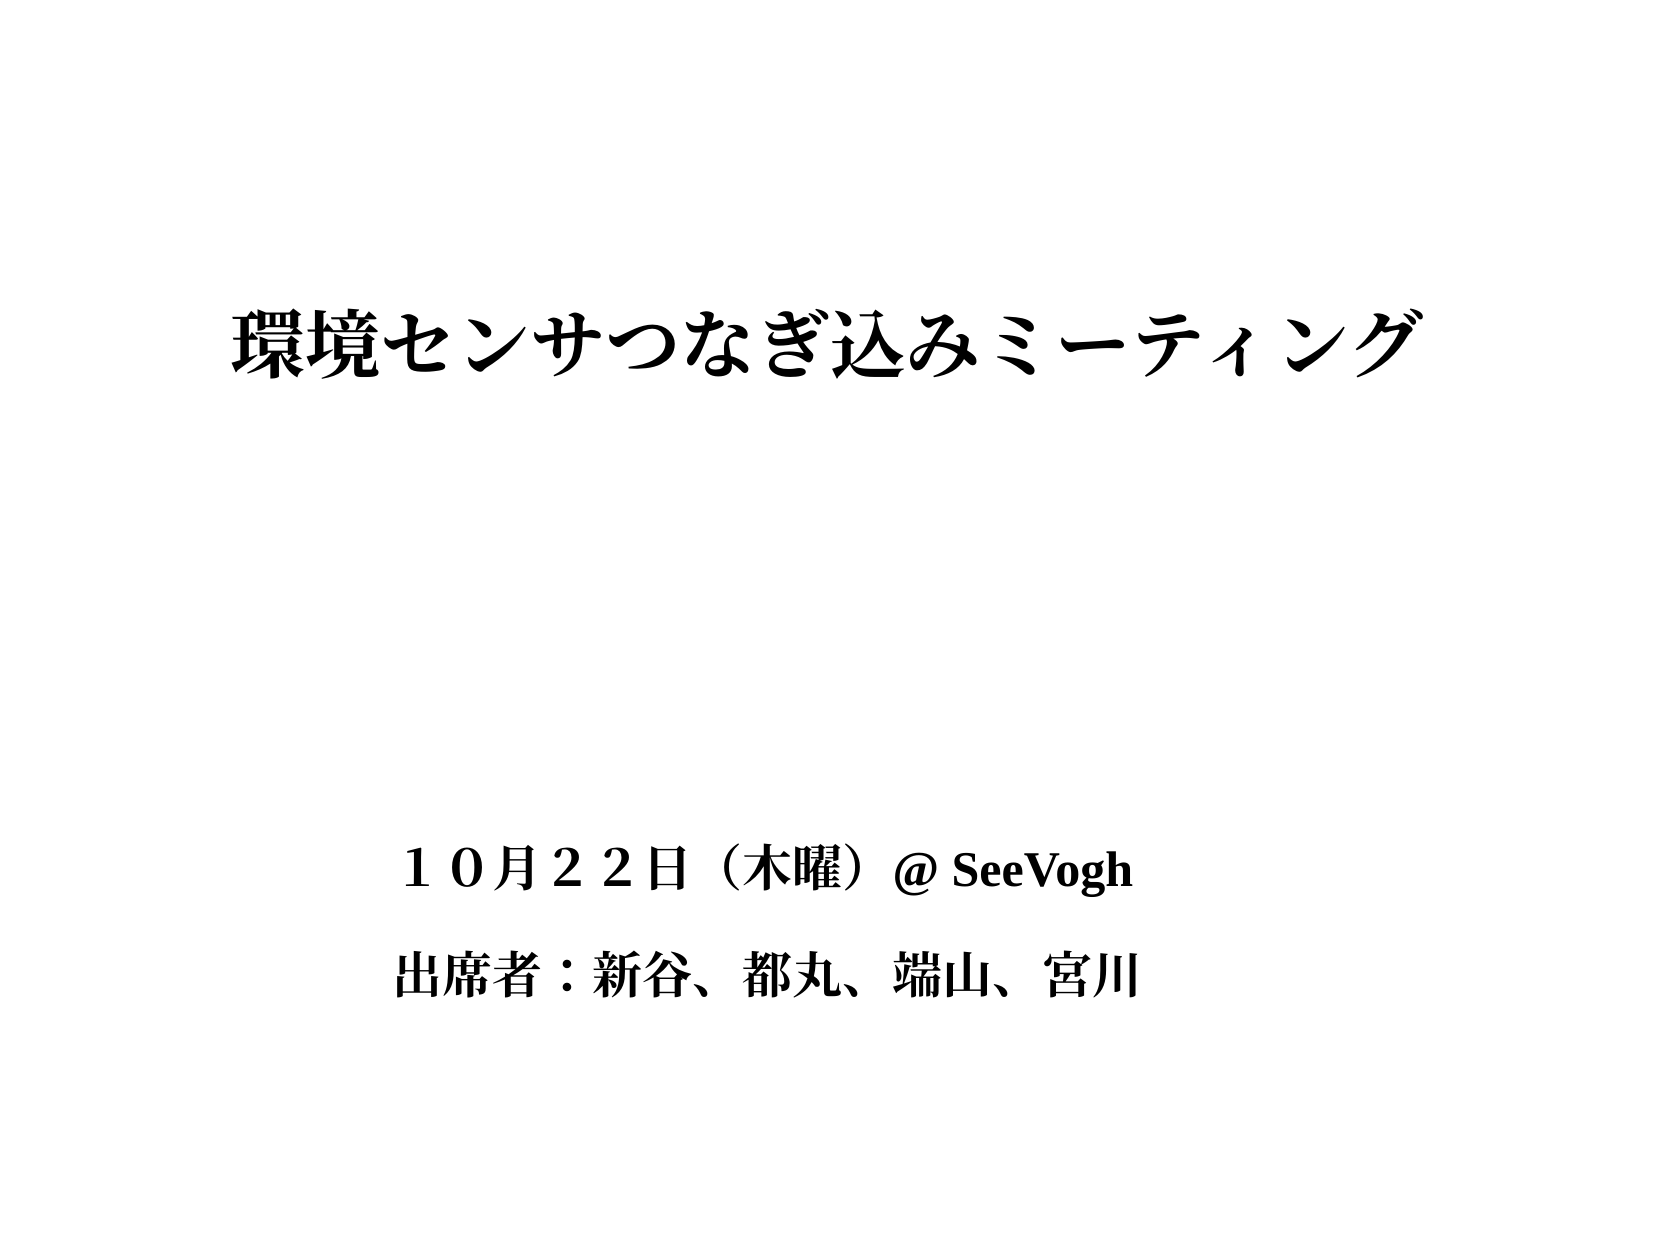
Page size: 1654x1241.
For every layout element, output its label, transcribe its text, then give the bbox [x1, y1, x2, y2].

text_box １０月２２日（木曜）@ SeeVogh 出席者：新谷、都丸、端山、宮川 [377, 730, 1205, 945]
title 環境センサつなぎ込みミーティング [82, 236, 1571, 444]
